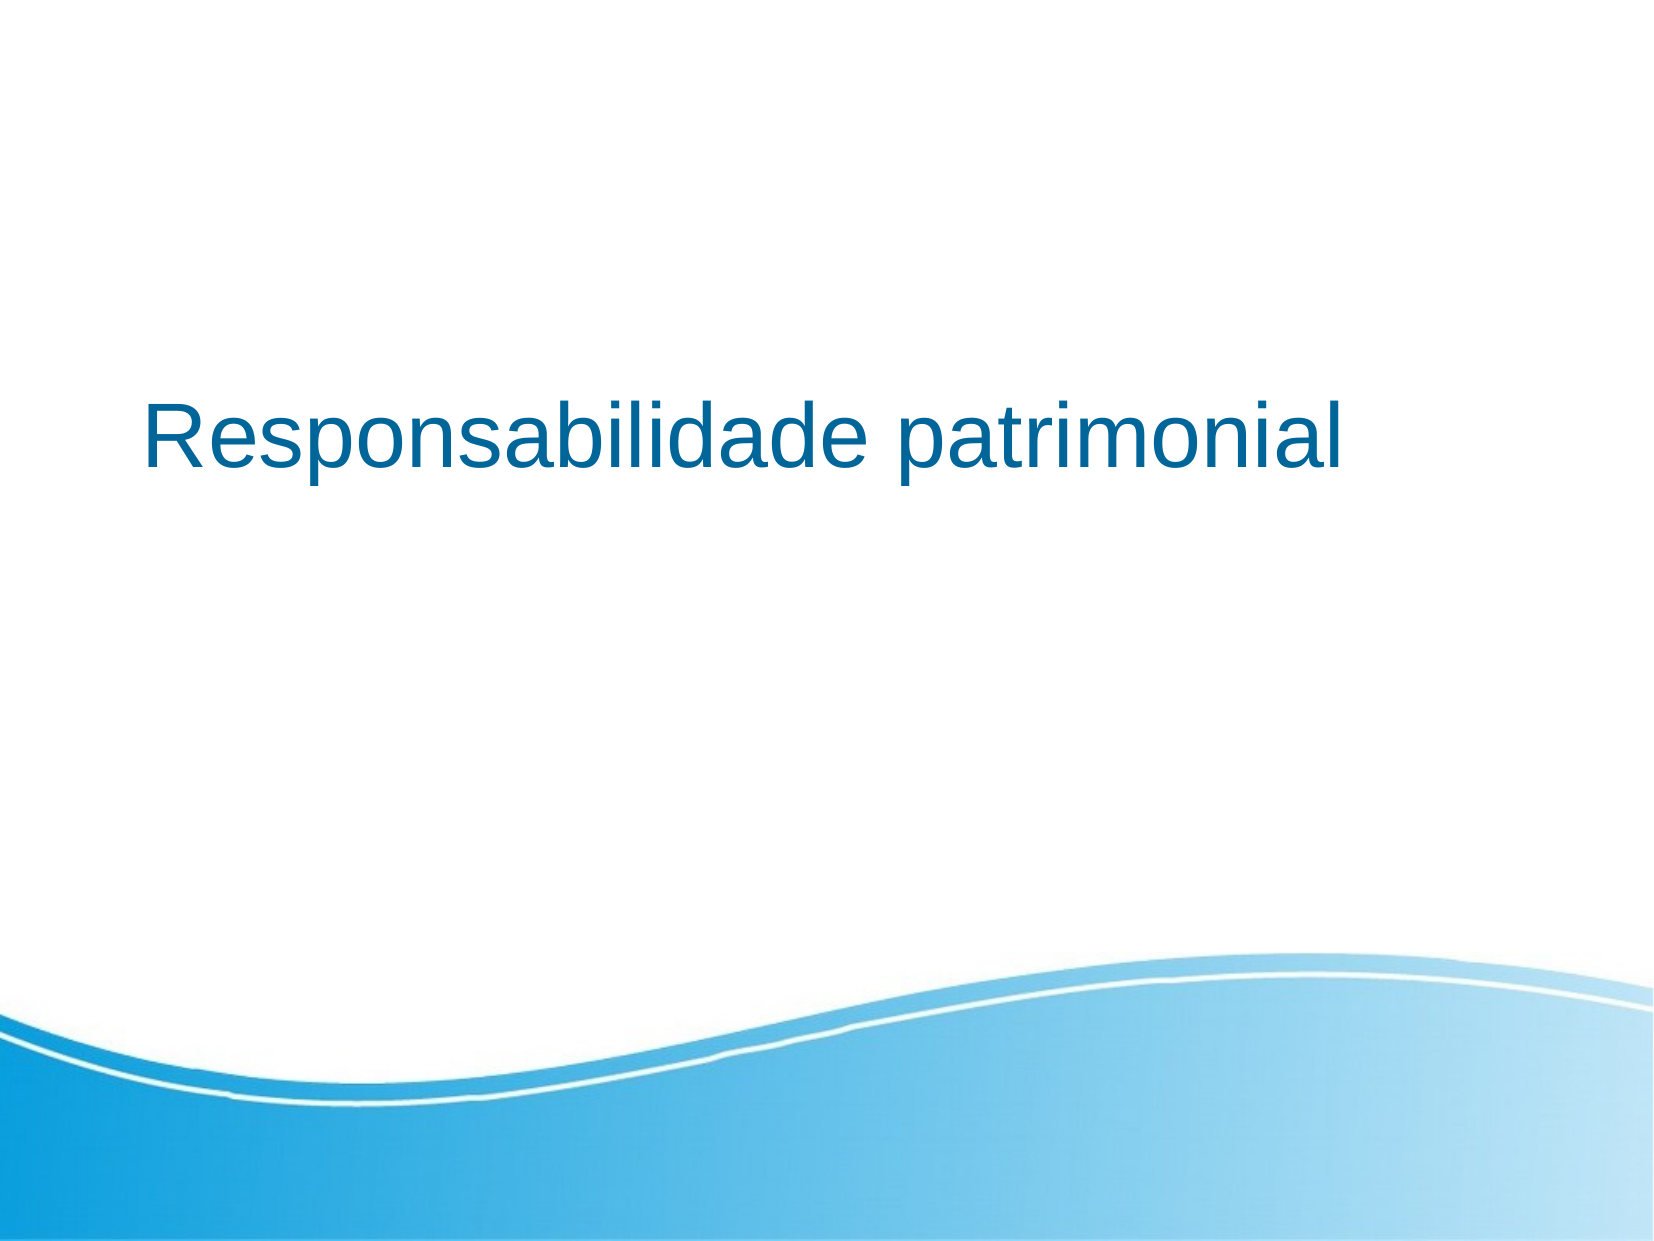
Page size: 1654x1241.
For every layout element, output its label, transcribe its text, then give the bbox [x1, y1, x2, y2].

picture [0, 952, 1654, 1241]
title Responsabilidade patrimonial [0, 384, 1489, 592]
